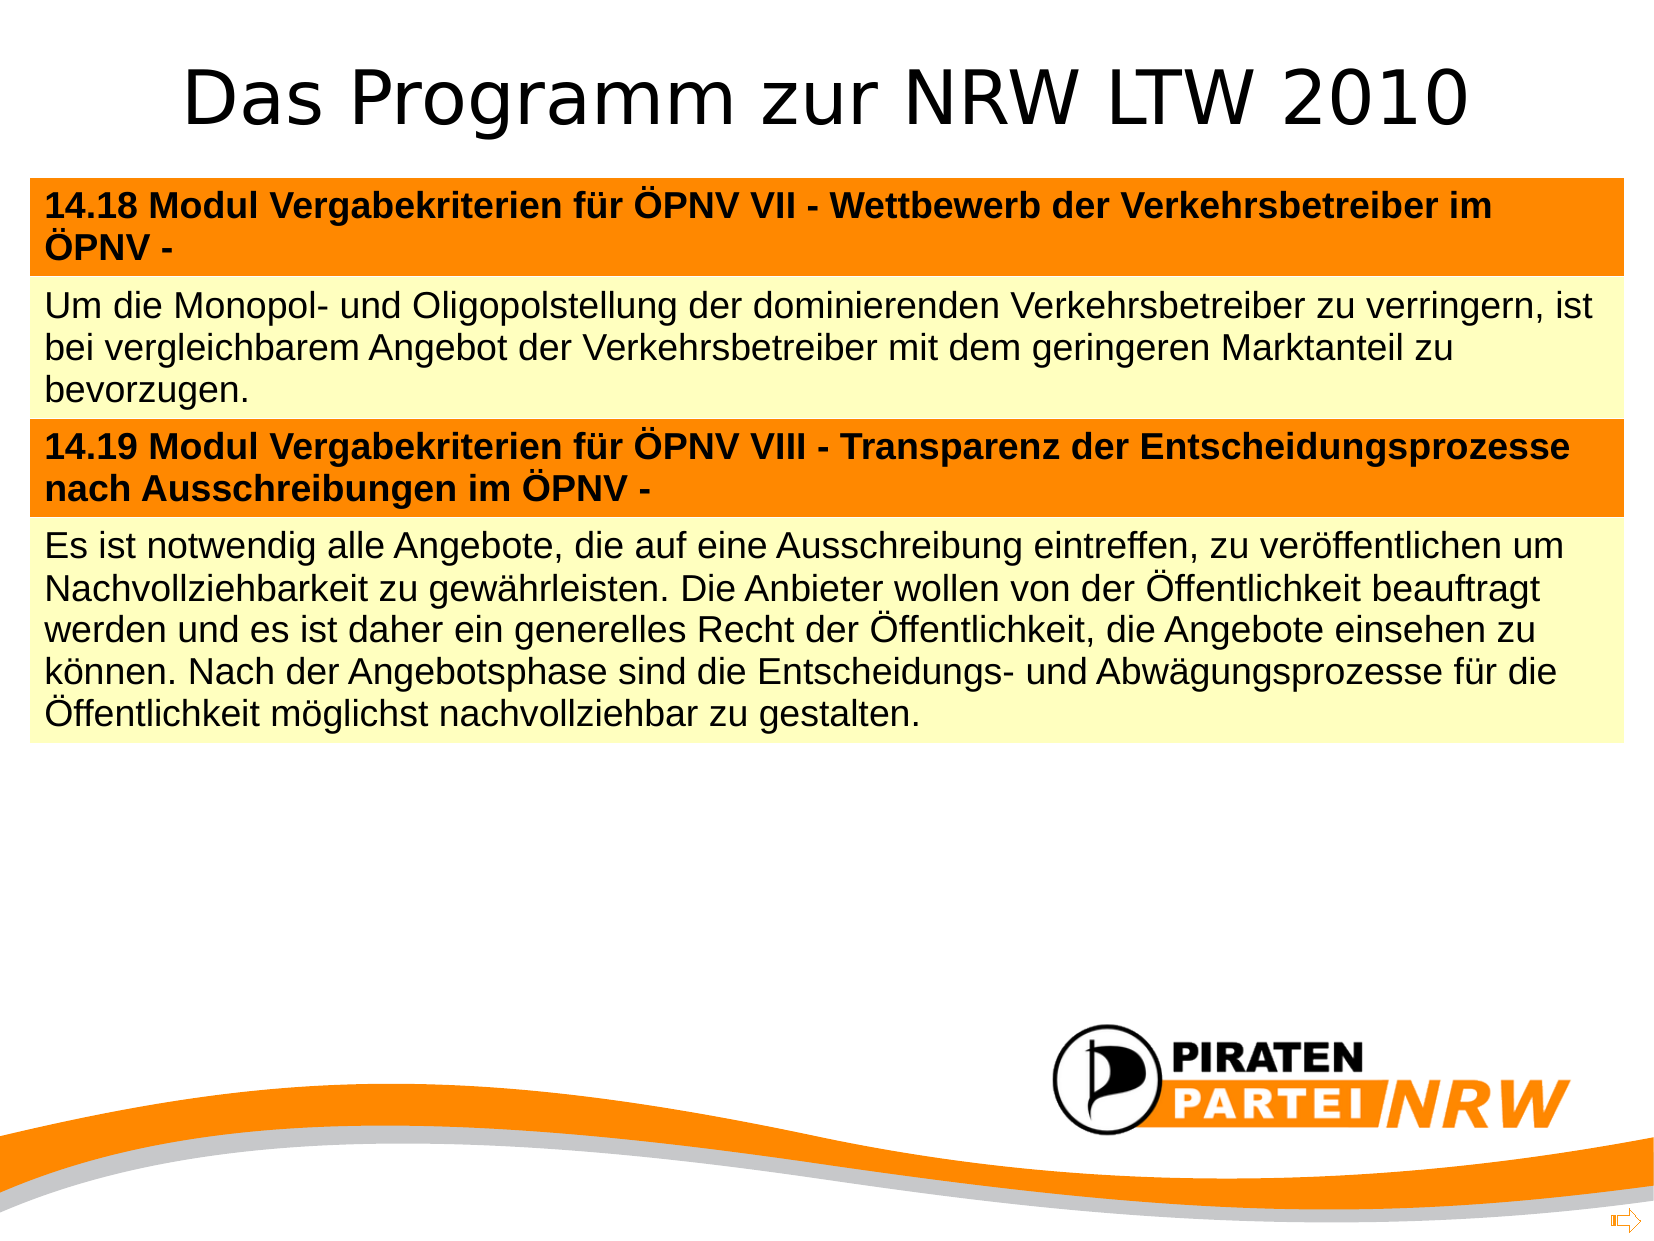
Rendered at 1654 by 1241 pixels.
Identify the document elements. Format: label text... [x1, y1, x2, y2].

table_cell Es ist notwendig alle Angebote, die auf eine Ausschreibung eintreffen, zu veröffentlichen um Nachvollziehbarkeit zu gewährleisten. Die Anbieter wollen von der Öffentlichkeit beauftragt werden und es ist daher ein generelles Recht der Öffentlichkeit, die Angebote einsehen zu können. Nach der Angebotsphase sind die Entscheidungs- und Abwägungsprozesse für die Öffentlichkeit möglichst nachvollziehbar zu gestalten. [30, 518, 1624, 743]
table_cell Um die Monopol- und Oligopolstellung der dominierenden Verkehrsbetreiber zu verringern, ist bei vergleichbarem Angebot der Verkehrsbetreiber mit dem geringeren Marktanteil zu bevorzugen. [30, 277, 1624, 418]
picture [1045, 1021, 1579, 1140]
table_header 14.18 Modul Vergabekriterien für ÖPNV VII - Wettbewerb der Verkehrsbetreiber im ÖPNV - [30, 178, 1624, 276]
table_cell 14.19 Modul Vergabekriterien für ÖPNV VIII - Transparenz der Entscheidungsprozesse nach Ausschreibungen im ÖPNV - [30, 419, 1624, 517]
title Das Programm zur NRW LTW 2010 [82, 54, 1571, 143]
